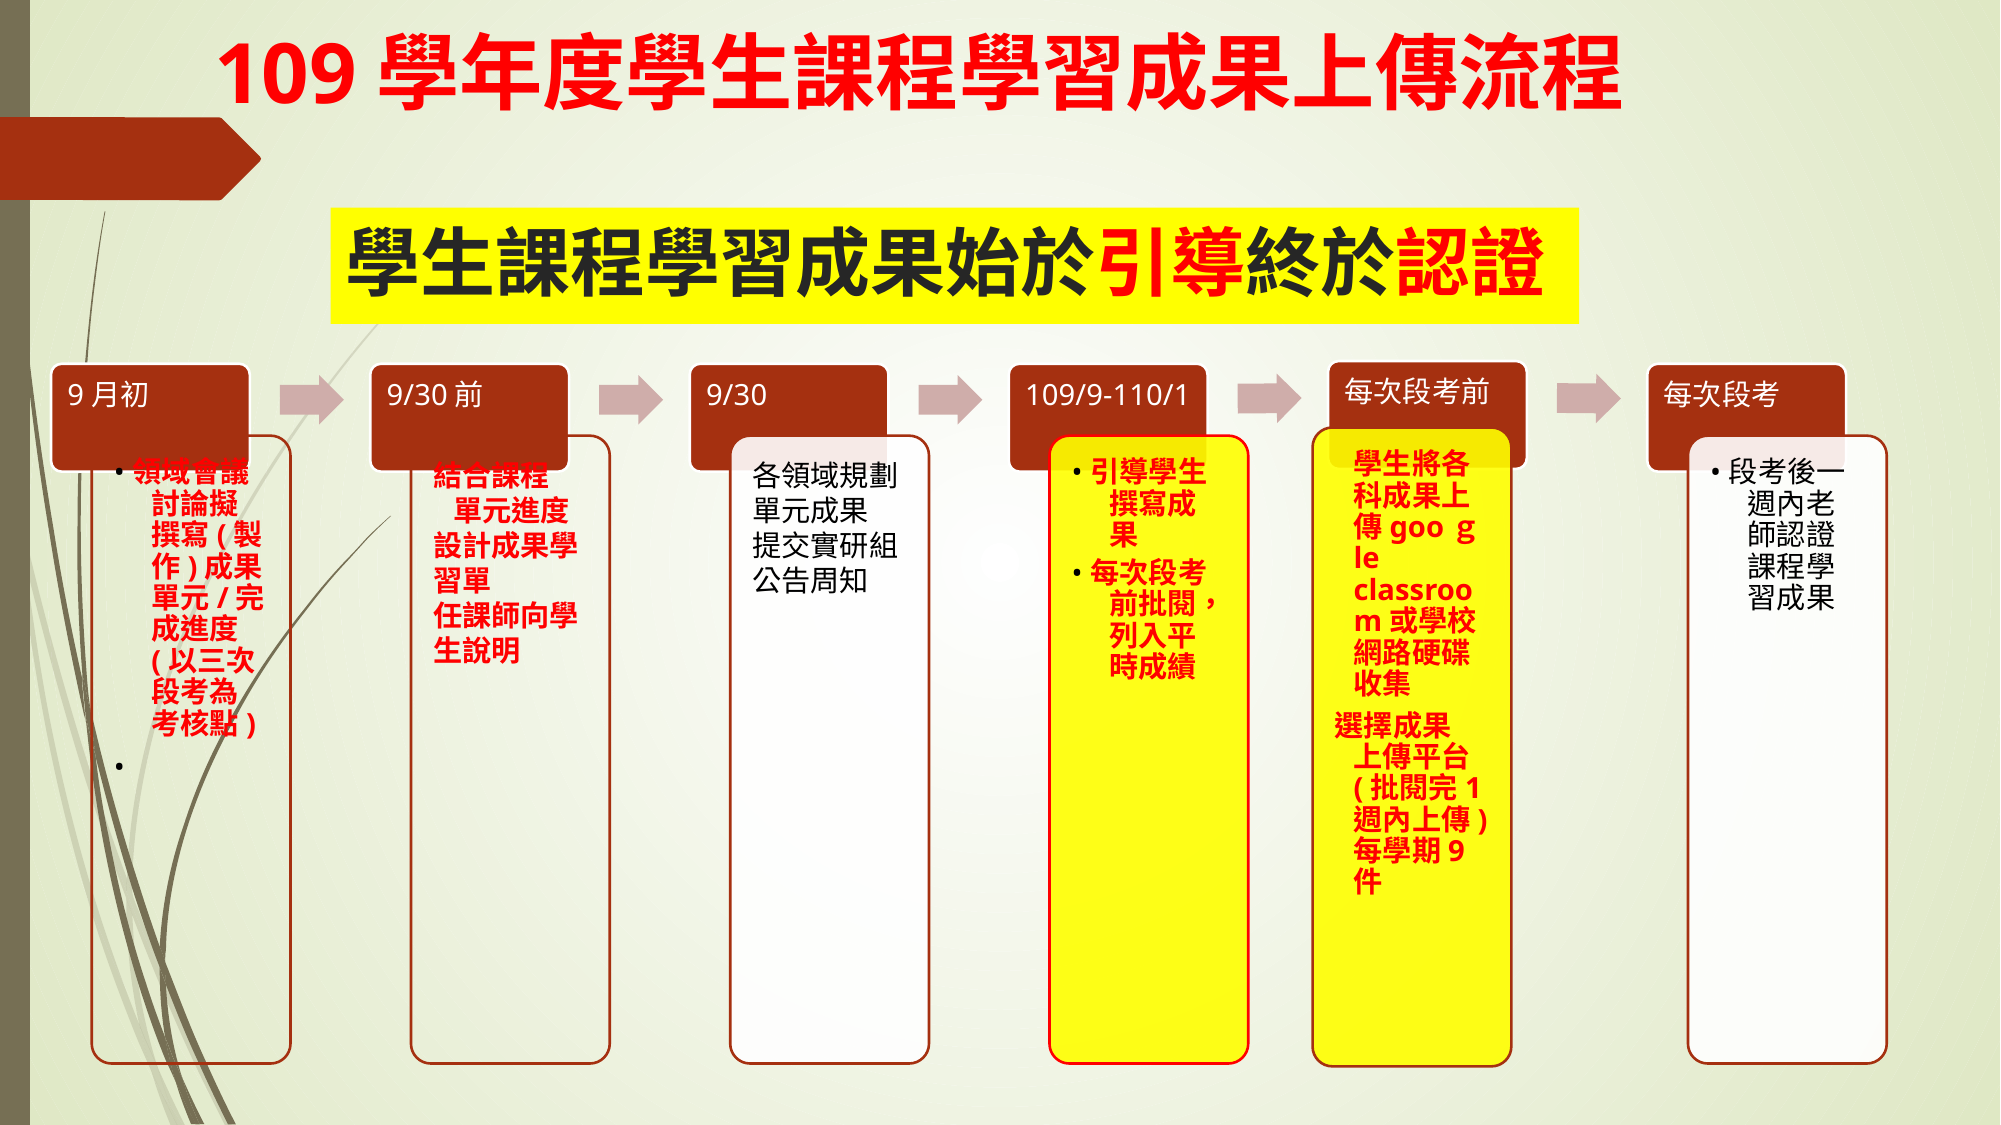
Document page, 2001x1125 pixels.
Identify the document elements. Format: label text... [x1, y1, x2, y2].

text_box 9月初 [51, 363, 250, 472]
text_box 9/30前 [370, 363, 570, 472]
text_box [279, 375, 344, 425]
text_box 各領域規劃單元成果 提交實研組公告周知 [730, 435, 929, 1064]
text_box [1556, 373, 1621, 424]
text_box 9/30 [689, 363, 889, 472]
text_box [599, 375, 664, 425]
text_box [1237, 373, 1302, 424]
text_box 引導學生撰寫成果 每次段考前批閱，列入平時成績 [1049, 435, 1249, 1064]
text_box 109學年度學生課程學習成果上傳流程 [199, 12, 1731, 129]
title 學生課程學習成果始於引導終於認證 [330, 207, 1580, 324]
text_box 每次段考 [1647, 363, 1847, 472]
text_box 每次段考前 [1328, 361, 1527, 469]
text_box 段考後一週內老師認證課程學習成果 [1687, 435, 1887, 1064]
text_box 109/9-110/1 [1008, 363, 1208, 472]
text_box 領域會議討論擬撰寫(製作)成果單元/完成進度(以三次段考為考核點) [91, 435, 291, 1064]
text_box 學生將各科成果上傳gooｇle classroom或學校網路硬碟收集 選擇成果 上傳平台(批閱完1週內上傳)每學期9件 [1312, 427, 1512, 1067]
text_box [918, 375, 983, 425]
text_box 結合課程 單元進度設計成果學習單 任課師向學生說明 [410, 435, 610, 1064]
